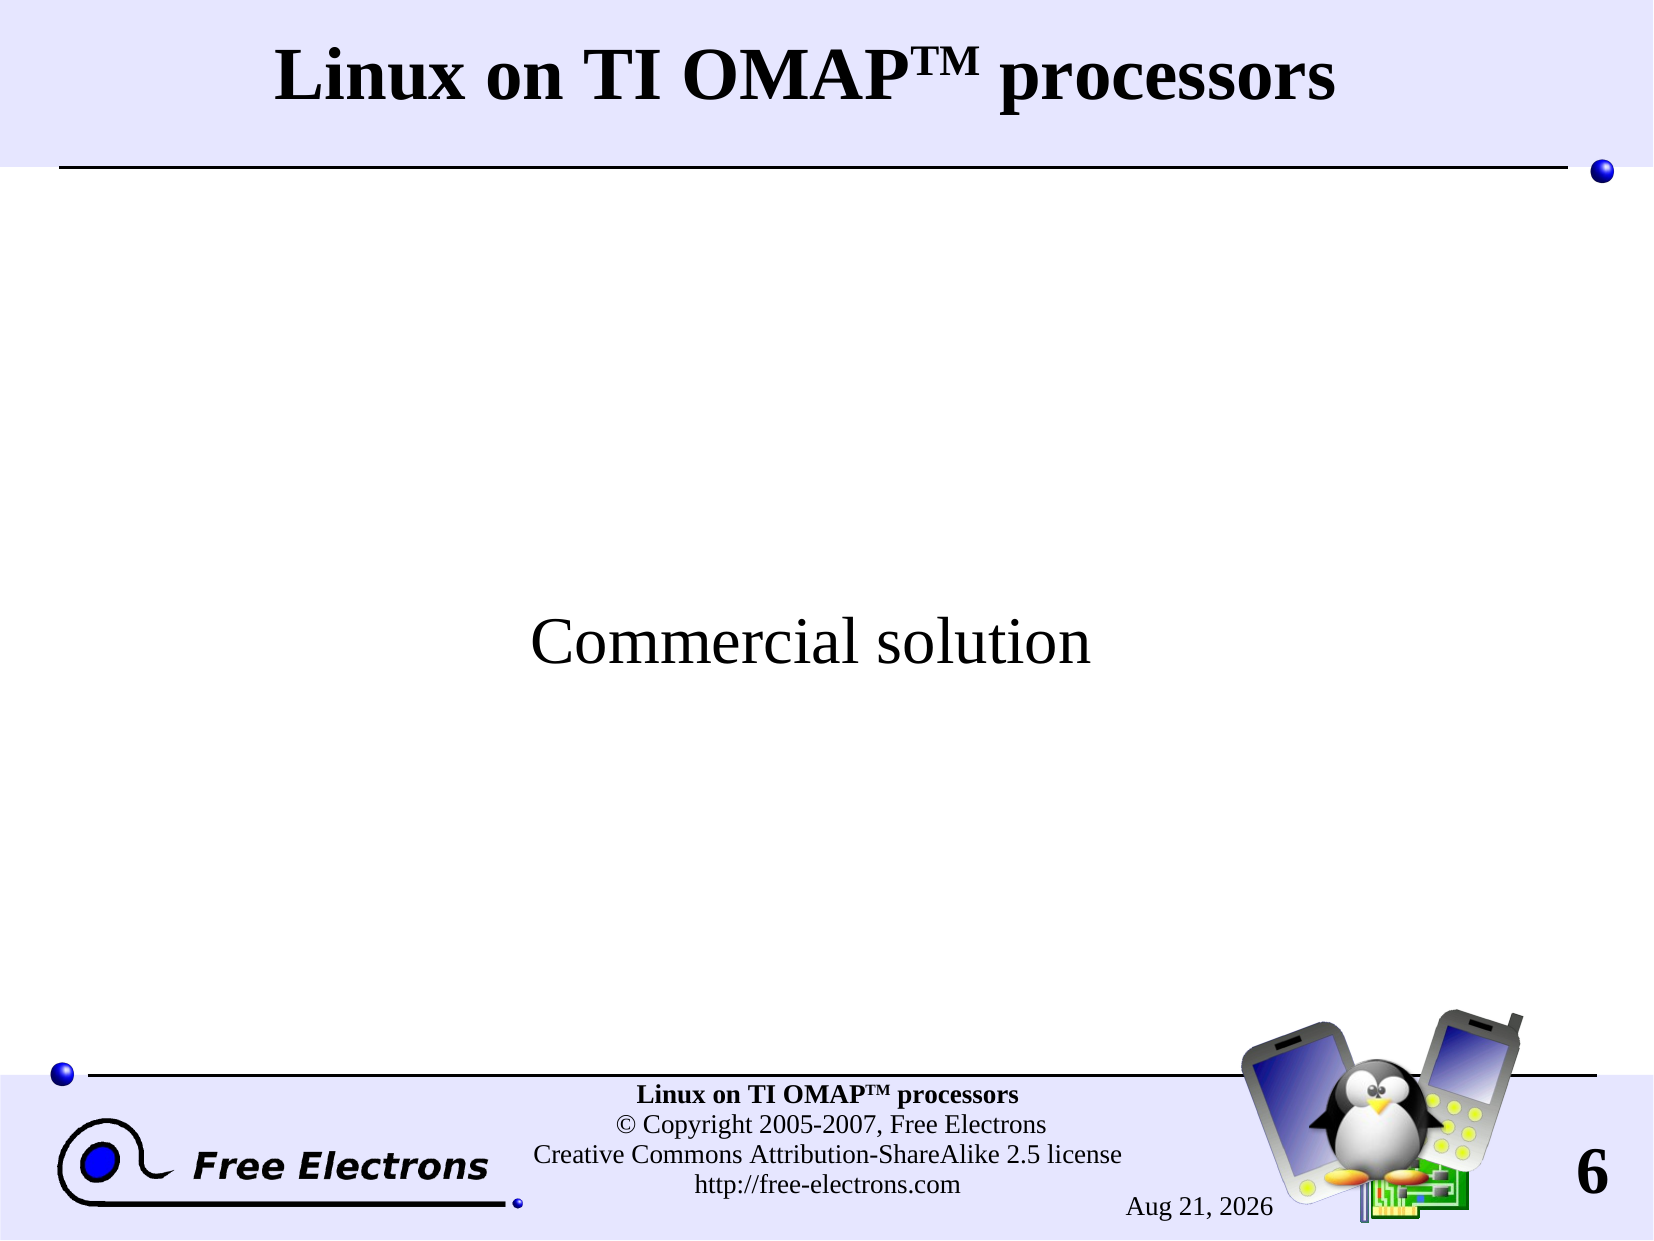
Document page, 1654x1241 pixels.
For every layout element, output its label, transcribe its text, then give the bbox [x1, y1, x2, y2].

picture [1231, 1007, 1538, 1241]
picture [50, 1107, 527, 1216]
subtitle Commercial solution [105, 216, 1518, 1066]
title Linux on TI OMAPTM processors [60, 25, 1551, 125]
